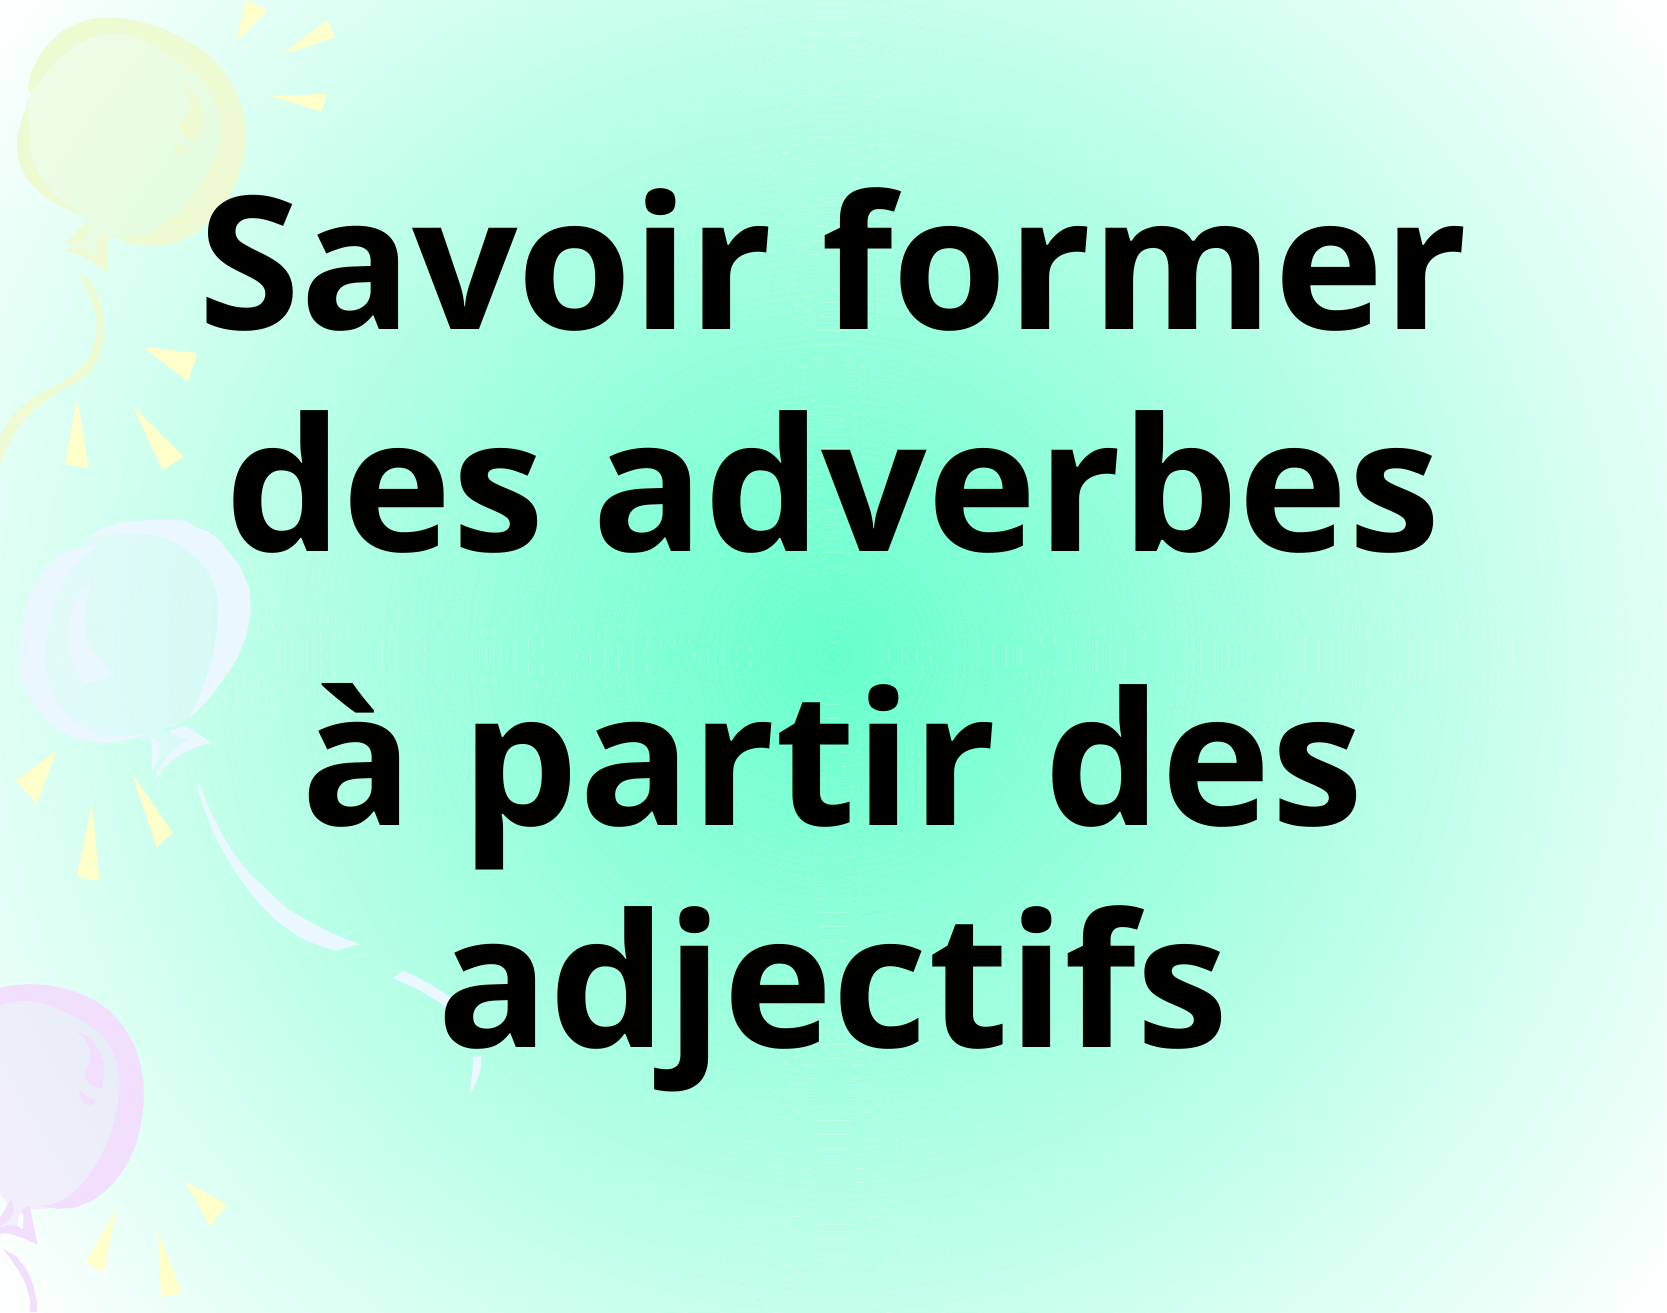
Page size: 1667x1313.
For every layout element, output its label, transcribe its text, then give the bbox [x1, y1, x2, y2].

text_box Savoir former des adverbes [0, 136, 1667, 597]
text_box à partir des adjectifs [0, 632, 1667, 1093]
